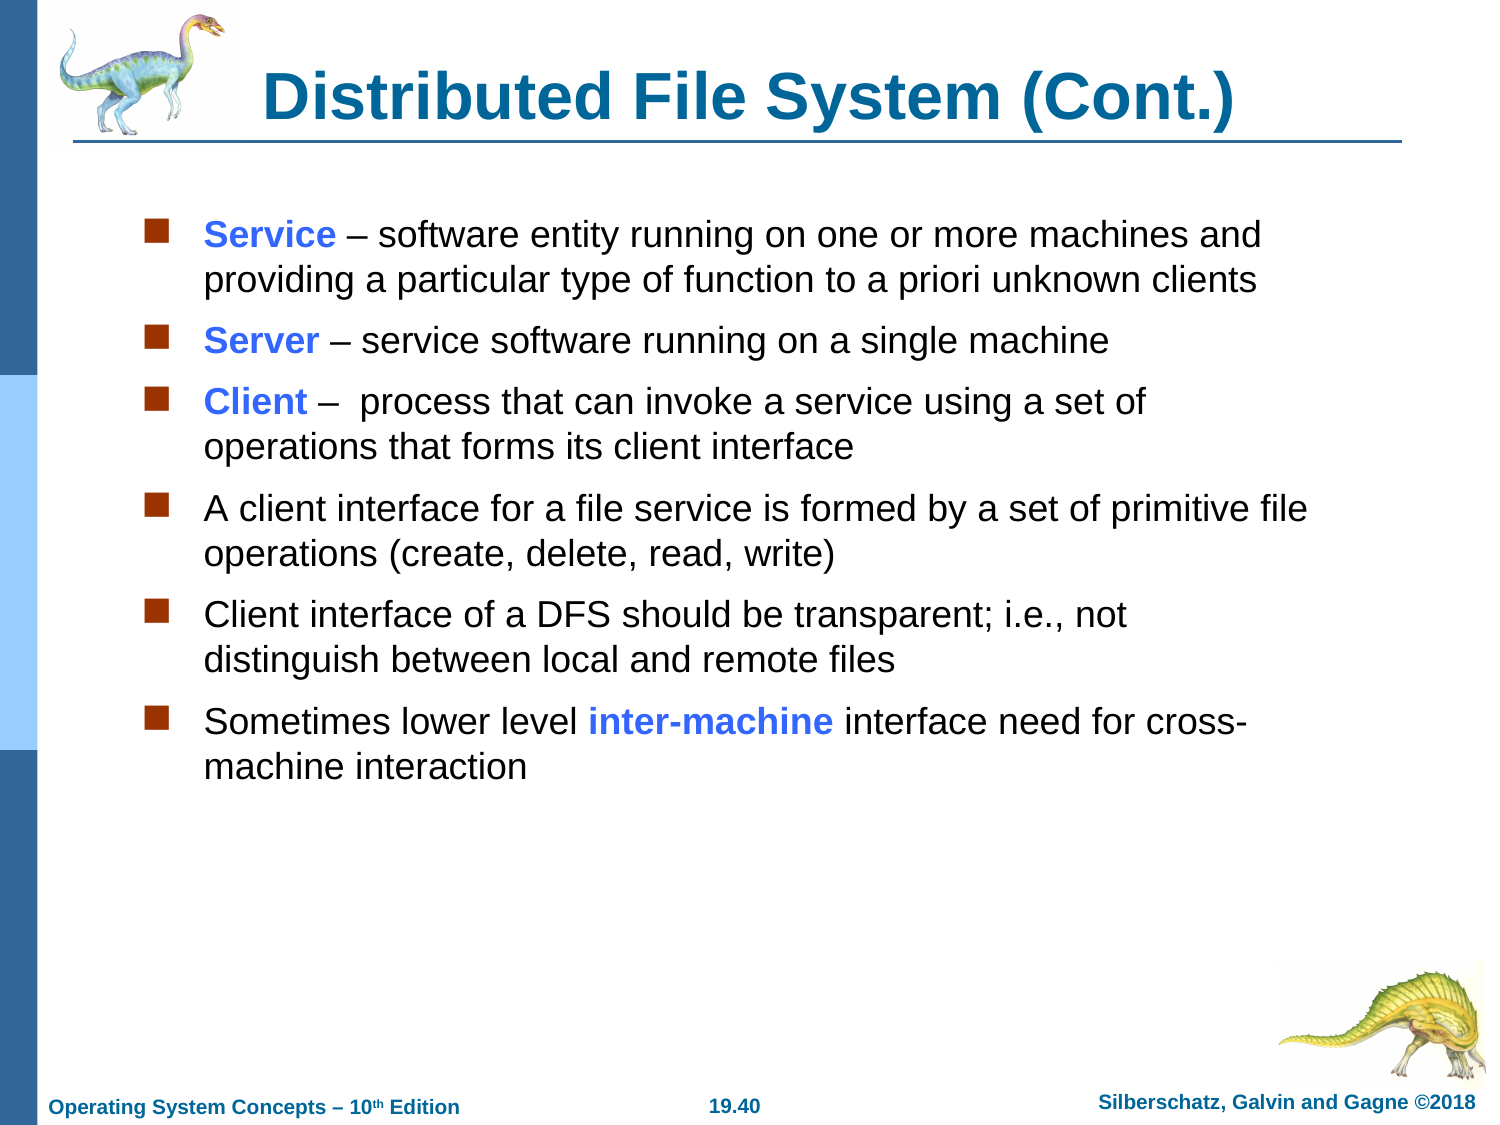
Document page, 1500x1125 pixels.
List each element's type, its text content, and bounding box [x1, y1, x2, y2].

picture [1275, 959, 1486, 1090]
list Service – software entity running on one or more machines and providing a particular type of function to a priori unknown clients Server – service software running on a single machine Client – process that can invoke a service using a set of operations that forms its client interface A client interface for a file service is formed by a set of primitive file operations (create, delete, read, write) Client interface of a DFS should be transparent; i.e., not distinguish between local and remote files Sometimes lower level inter-machine interface need for cross-machine interaction [132, 202, 1329, 946]
title Distributed File System (Cont.) [75, 45, 1426, 141]
picture [1415, 1094, 1423, 1099]
picture [46, 0, 243, 149]
